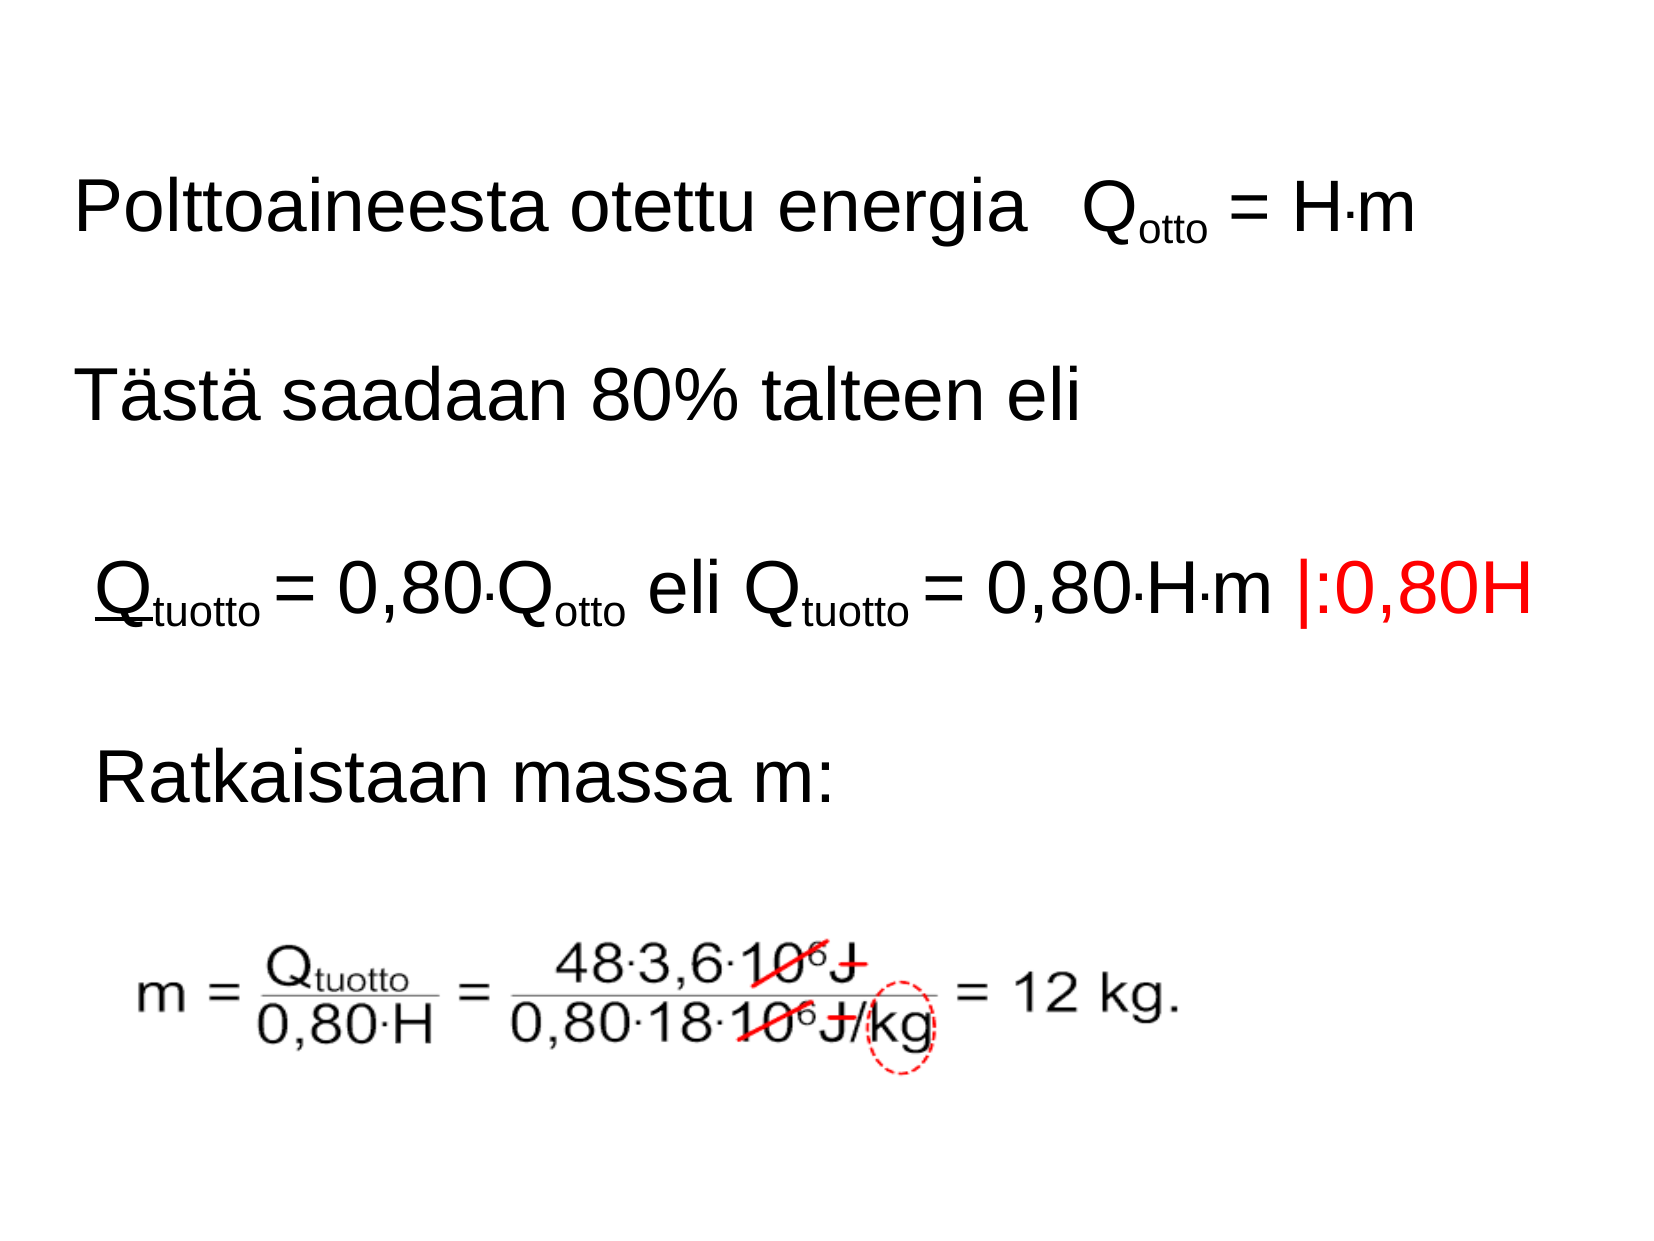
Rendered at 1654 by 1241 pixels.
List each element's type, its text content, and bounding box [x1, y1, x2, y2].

picture [82, 891, 1236, 1089]
text_box Polttoaineesta otettu energia Qotto = H.m Tästä saadaan 80% talteen eli Qtuotto = 0,80.Qotto eli Qtuotto = 0,80.H.m |:0,80H Ratkaistaan massa m: [59, 147, 1619, 774]
